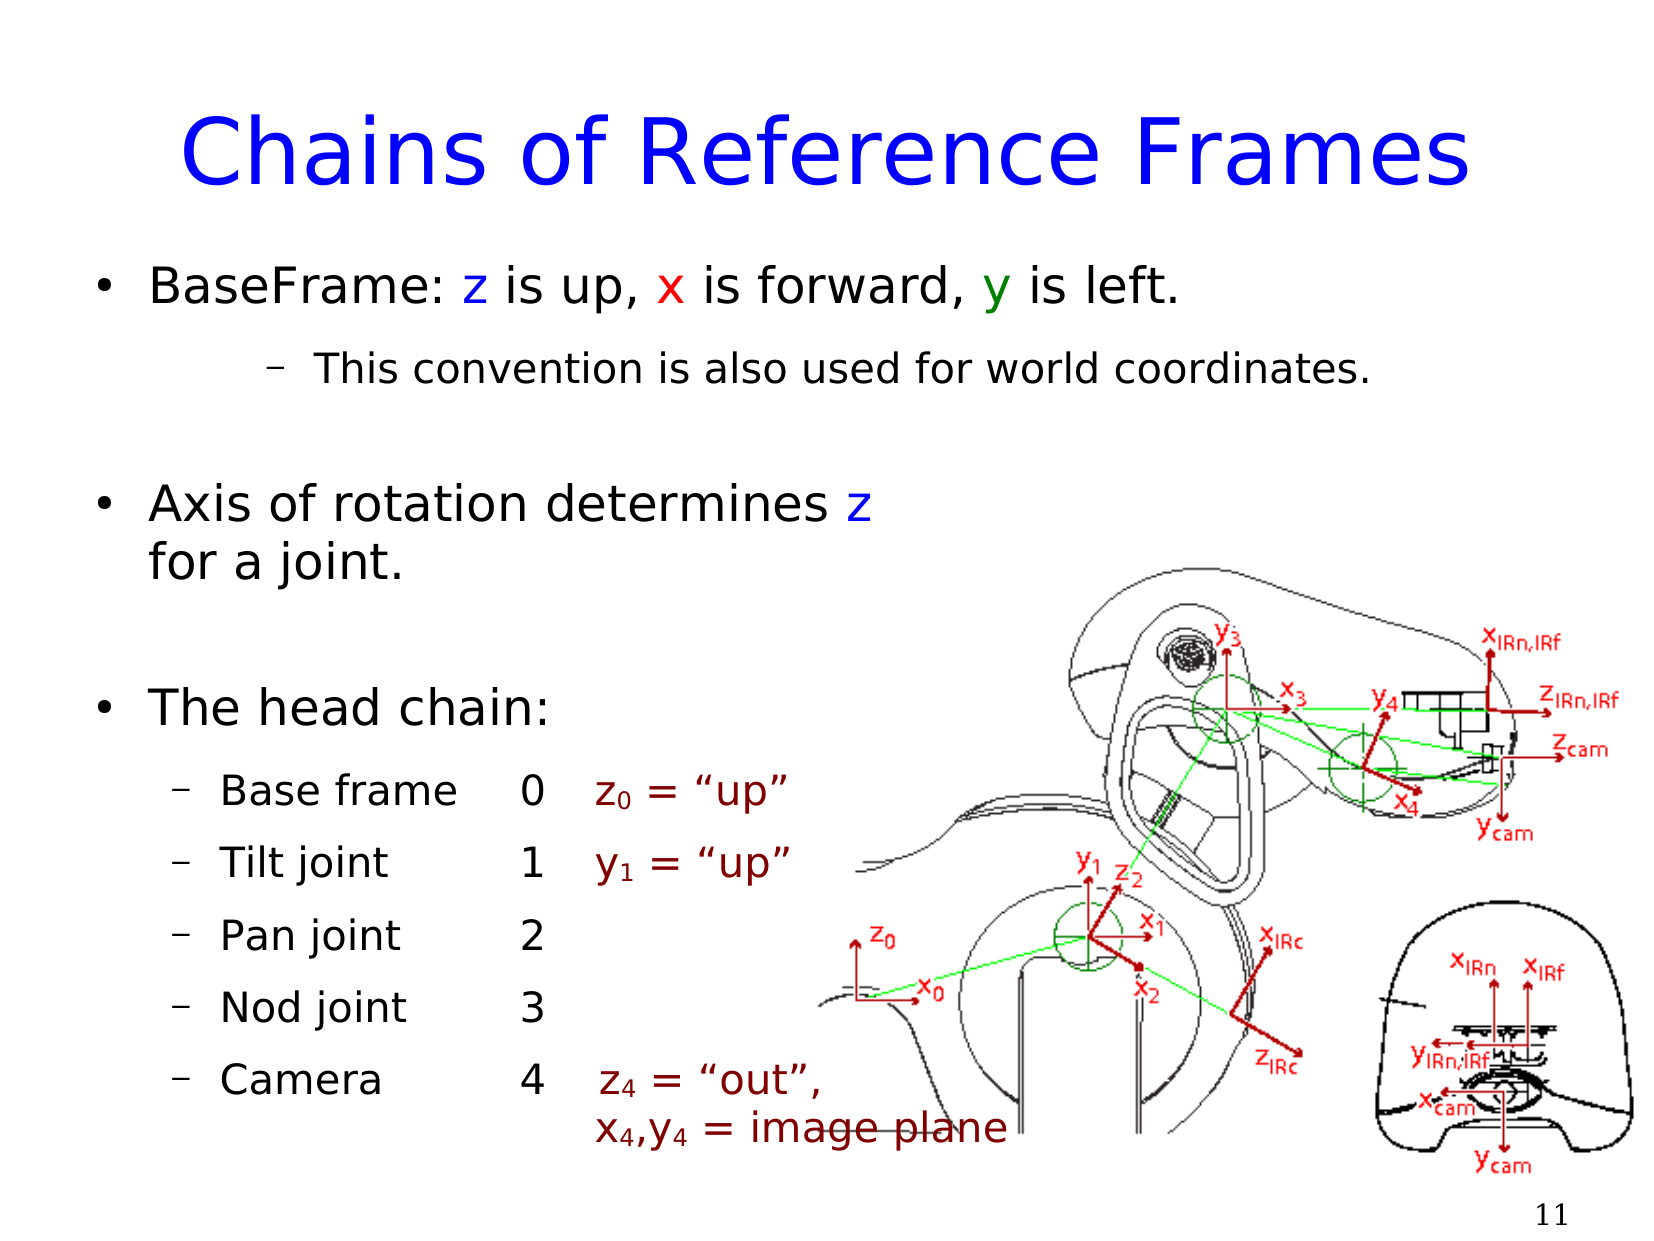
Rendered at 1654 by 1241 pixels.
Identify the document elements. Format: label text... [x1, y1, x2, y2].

title Chains of Reference Frames [82, 49, 1571, 257]
list BaseFrame: z is up, x is forward, y is left. This convention is also used for world coordinates. Axis of rotation determines z for a joint. The head chain: Base frame 0 z0 = “up” Tilt joint 1 y1 = “up” Pan joint 2 Nod joint 3 Camera 4 z4 = “out”, x4,y4 = image plane [77, 257, 1566, 1211]
picture [1566, 546, 1654, 1195]
